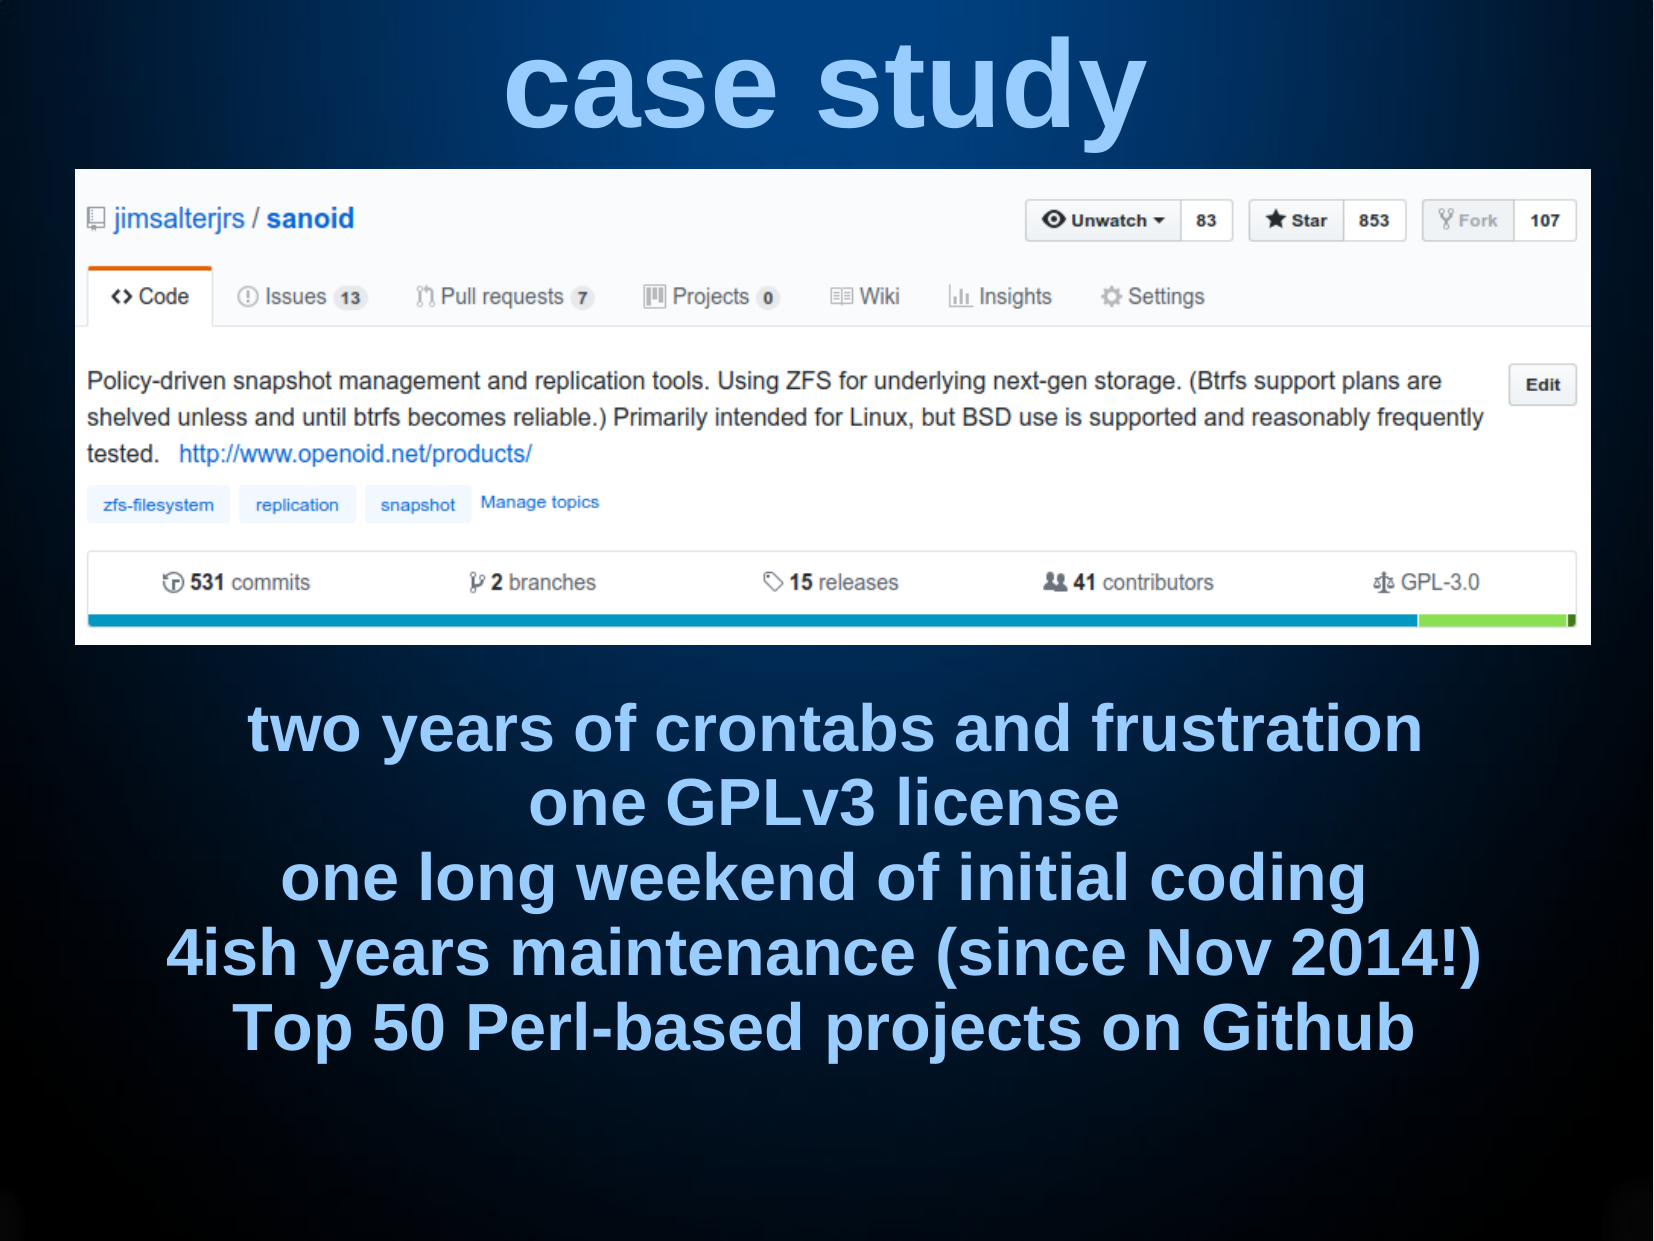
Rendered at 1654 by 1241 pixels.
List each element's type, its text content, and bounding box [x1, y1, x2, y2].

title two years of crontabs and frustration one GPLv3 license one long weekend of initial coding 4ish years maintenance (since Nov 2014!) Top 50 Perl-based projects on Github [0, 690, 1651, 1233]
title case study [0, 2, 1651, 166]
picture [0, 0, 1654, 1241]
